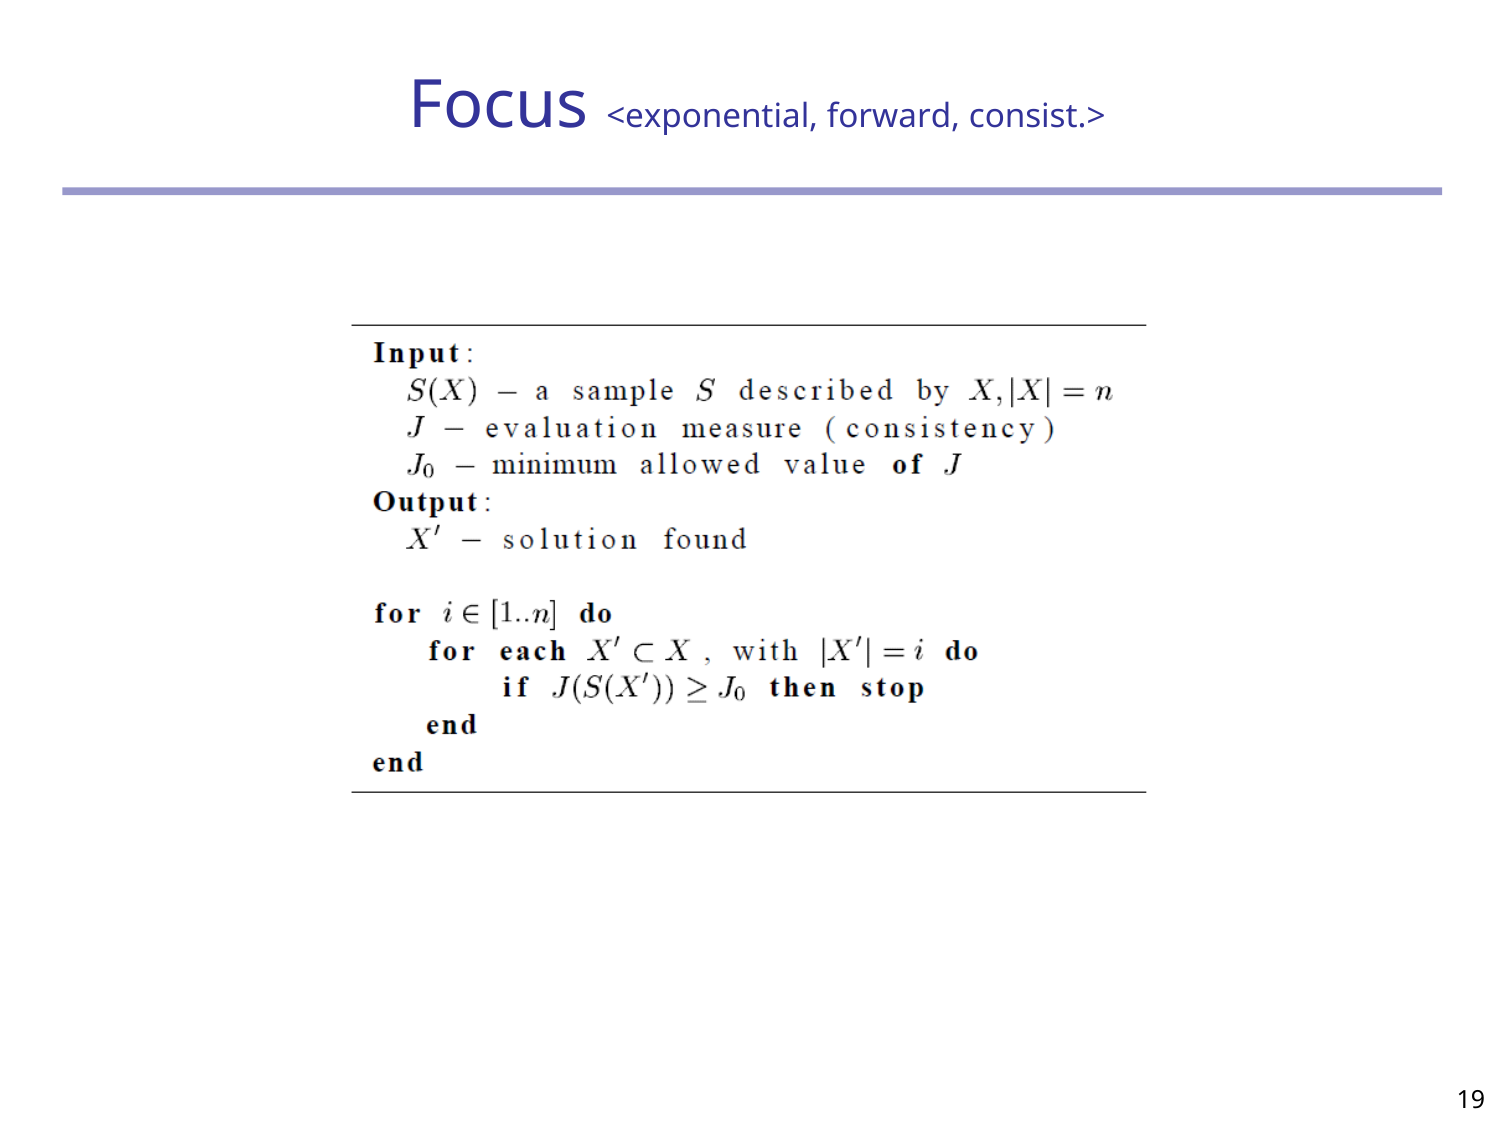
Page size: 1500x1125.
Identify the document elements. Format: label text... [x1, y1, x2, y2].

list [62, 148, 1426, 999]
text_box <number> [1187, 1050, 1500, 1125]
title Focus <exponential, forward, consist.> [60, 32, 1456, 170]
picture [343, 316, 1165, 813]
